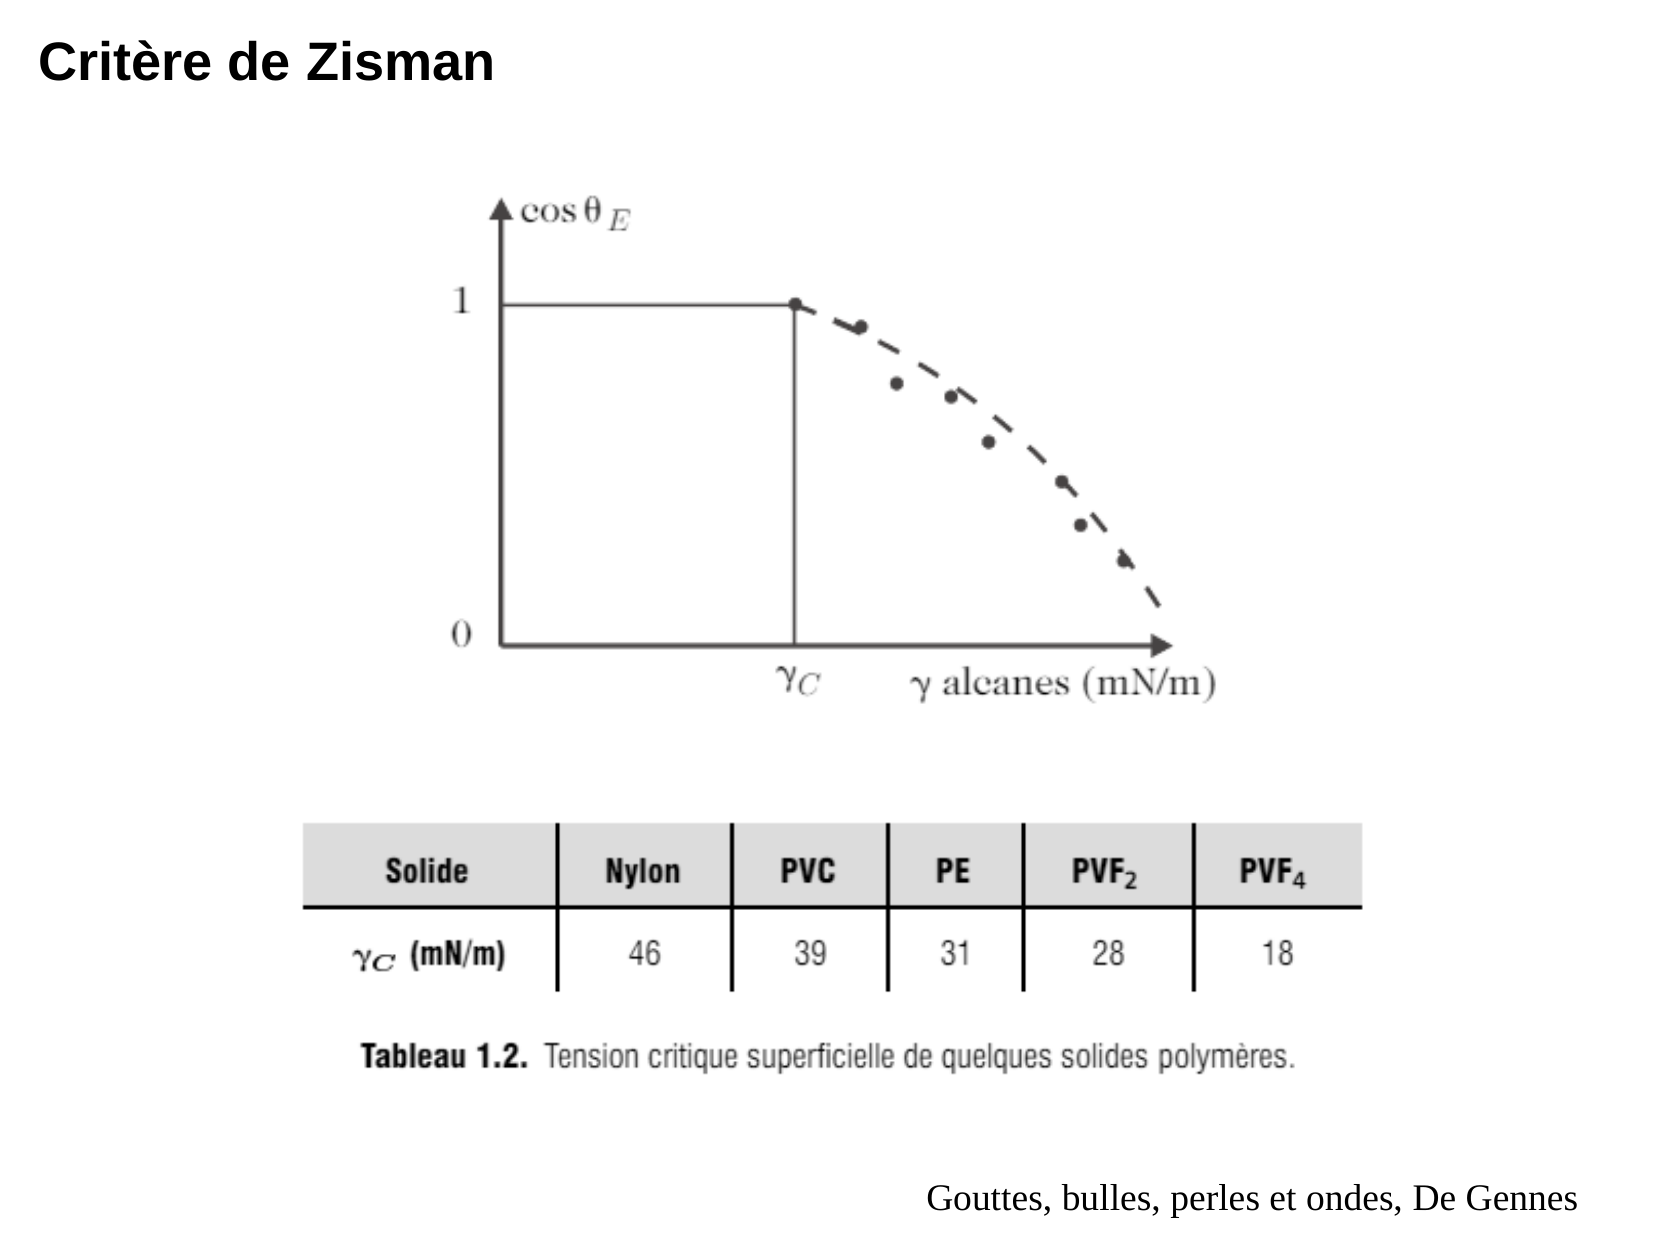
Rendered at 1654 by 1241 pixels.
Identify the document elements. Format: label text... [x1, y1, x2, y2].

picture [283, 801, 1373, 1099]
text_box Critère de Zisman [23, 23, 650, 101]
text_box Gouttes, bulles, perles et ondes, De Gennes [874, 1169, 1654, 1227]
picture [421, 177, 1229, 732]
